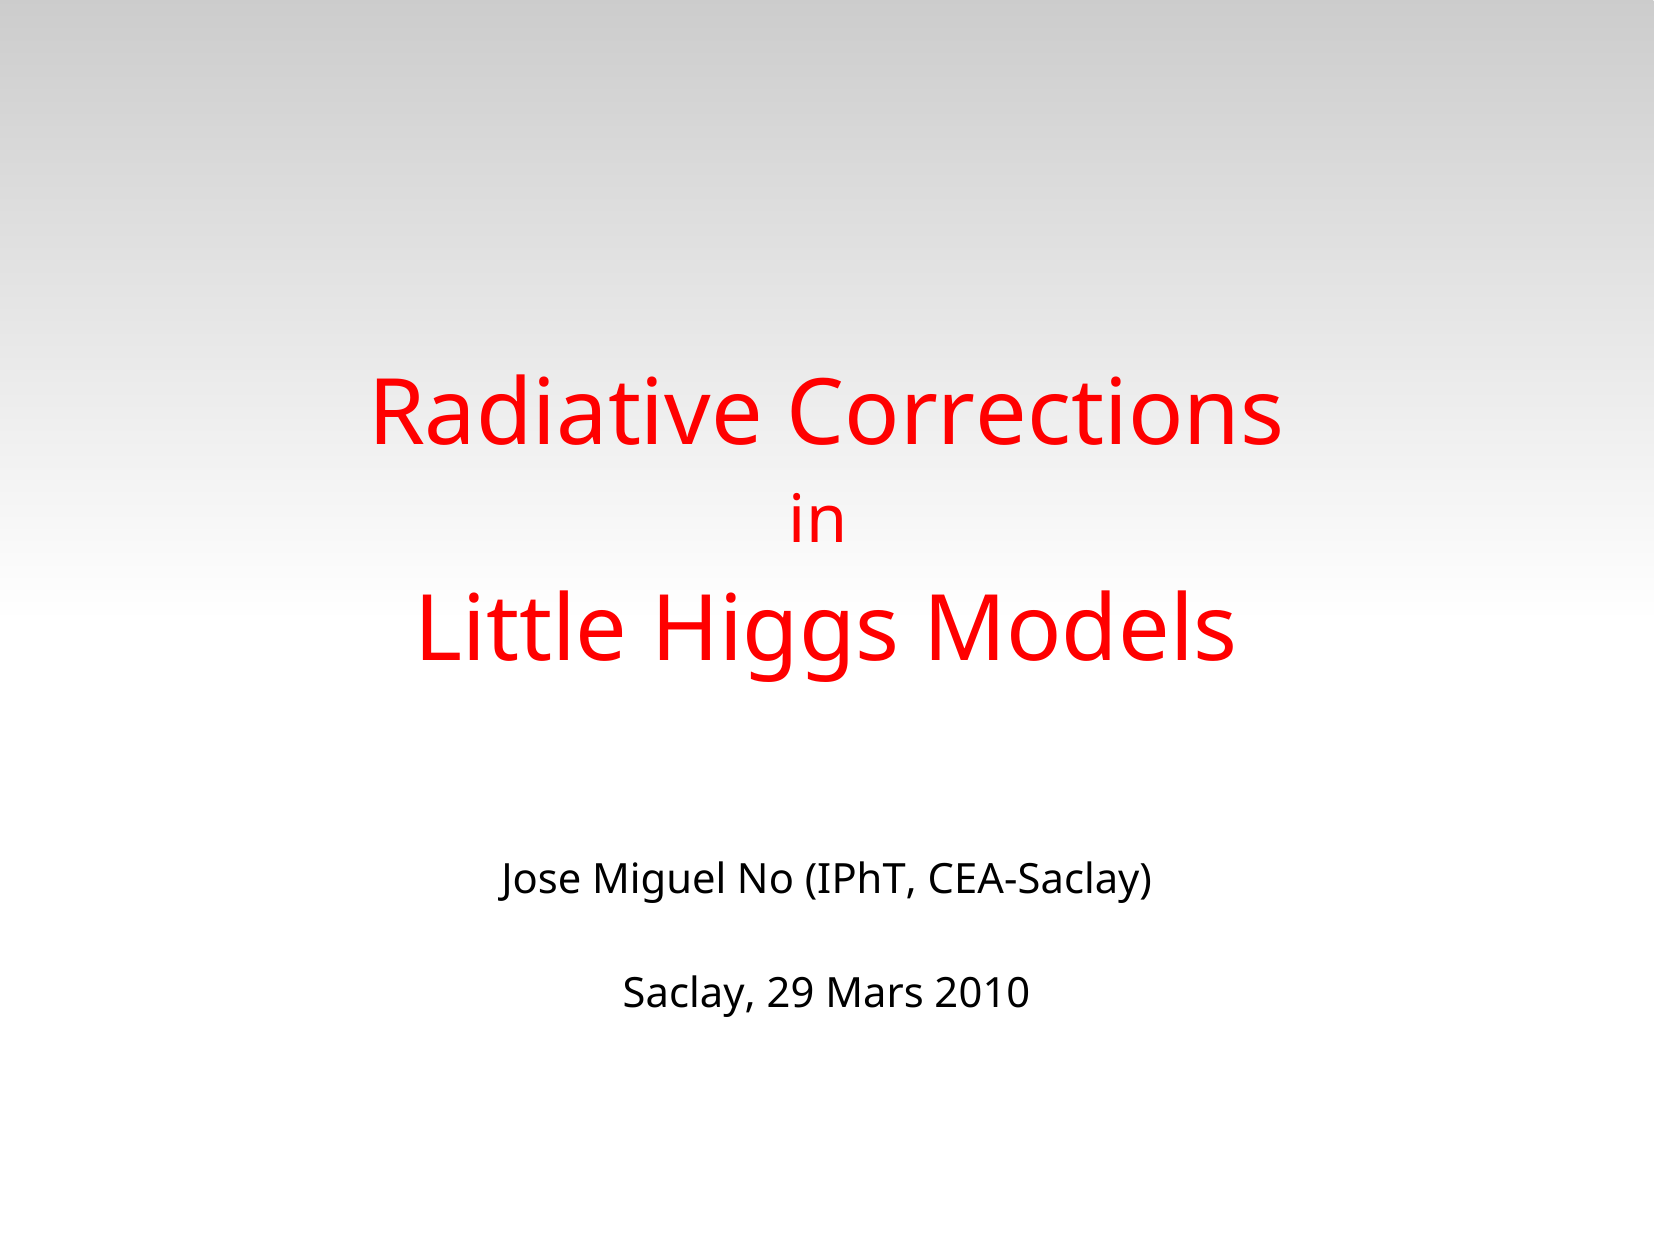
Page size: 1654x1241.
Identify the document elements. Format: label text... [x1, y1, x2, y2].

title Radiative Corrections in Little Higgs Models [88, 309, 1565, 725]
text_box Jose Miguel No (IPhT, CEA-Saclay) Saclay, 29 Mars 2010 [82, 767, 1571, 1102]
